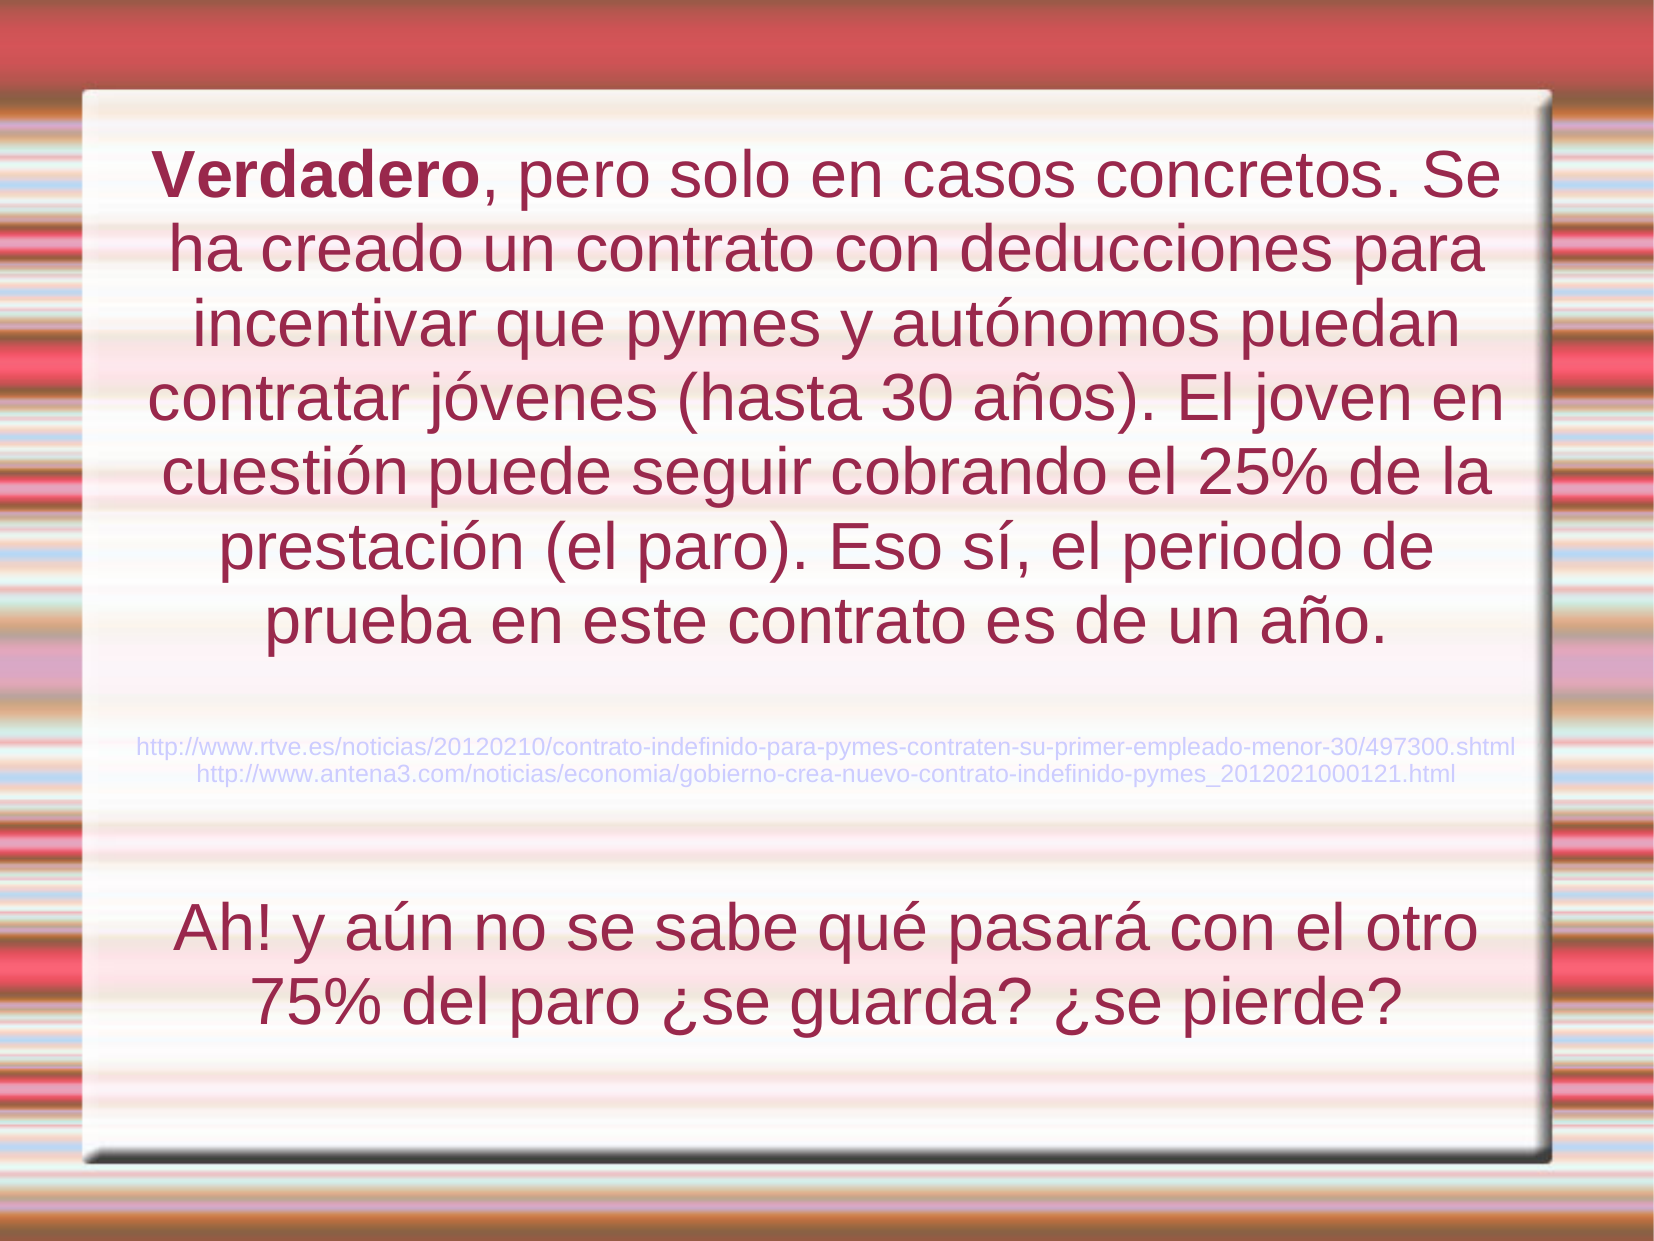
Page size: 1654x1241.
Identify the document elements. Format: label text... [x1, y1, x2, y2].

text_box Verdadero, pero solo en casos concretos. Se ha creado un contrato con deducciones para incentivar que pymes y autónomos puedan contratar jóvenes (hasta 30 años). El joven en cuestión puede seguir cobrando el 25% de la prestación (el paro). Eso sí, el periodo de prueba en este contrato es de un año. http://www.rtve.es/noticias/20120210/contrato-indefinido-para-pymes-contraten-su-primer-empleado-menor-30/497300.shtml http://www.antena3.com/noticias/economia/gobierno-crea-nuevo-contrato-indefinido-pymes_2012021000121.html Ah! y aún no se sabe qué pasará con el otro 75% del paro ¿se guarda? ¿se pierde? [121, 114, 1534, 1133]
picture [0, 0, 1654, 1241]
